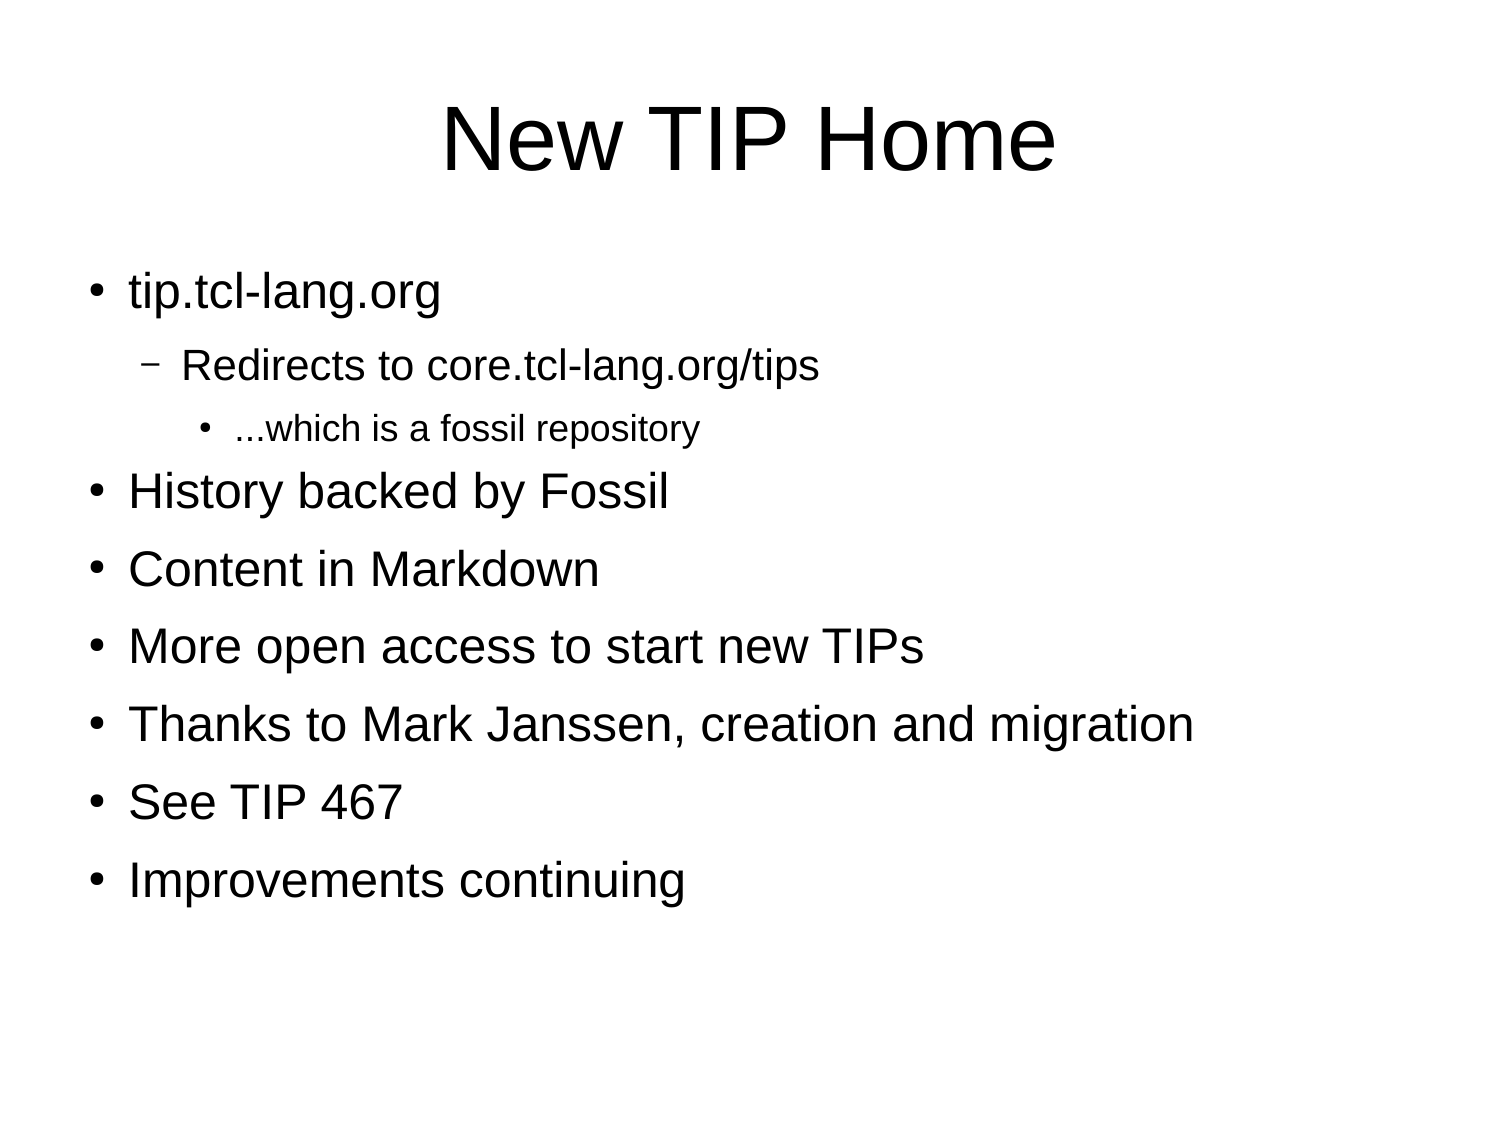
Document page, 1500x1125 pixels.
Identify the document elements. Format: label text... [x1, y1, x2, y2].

list tip.tcl-lang.org Redirects to core.tcl-lang.org/tips ...which is a fossil repository History backed by Fossil Content in Markdown More open access to start new TIPs Thanks to Mark Janssen, creation and migration See TIP 467 Improvements continuing [75, 263, 1425, 916]
title New TIP Home [75, 44, 1425, 233]
